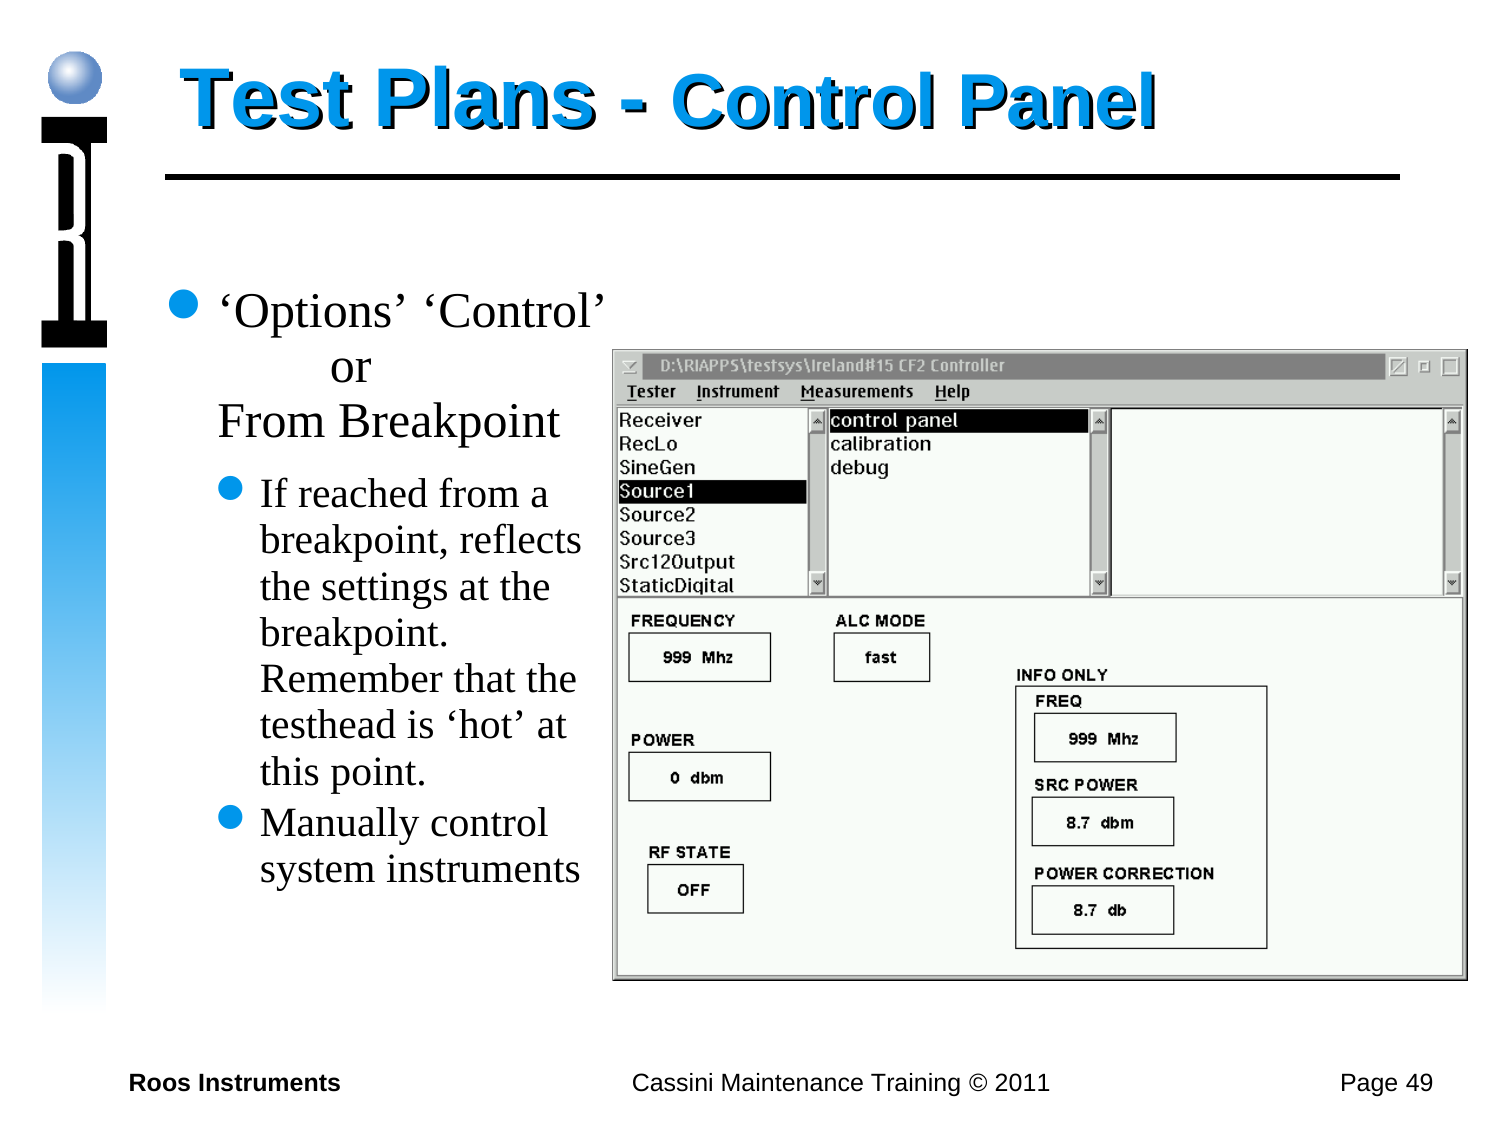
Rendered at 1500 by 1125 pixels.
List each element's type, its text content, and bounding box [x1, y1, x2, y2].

list ‘Options’ ‘Control’ or From Breakpoint [150, 275, 663, 462]
title Test Plans - Control Panel [165, 43, 1441, 152]
picture [612, 349, 1468, 981]
list If reached from a breakpoint, reflects the settings at the breakpoint. Remember that the testhead is ‘hot’ at this point. Manually control system instruments [125, 462, 613, 1026]
